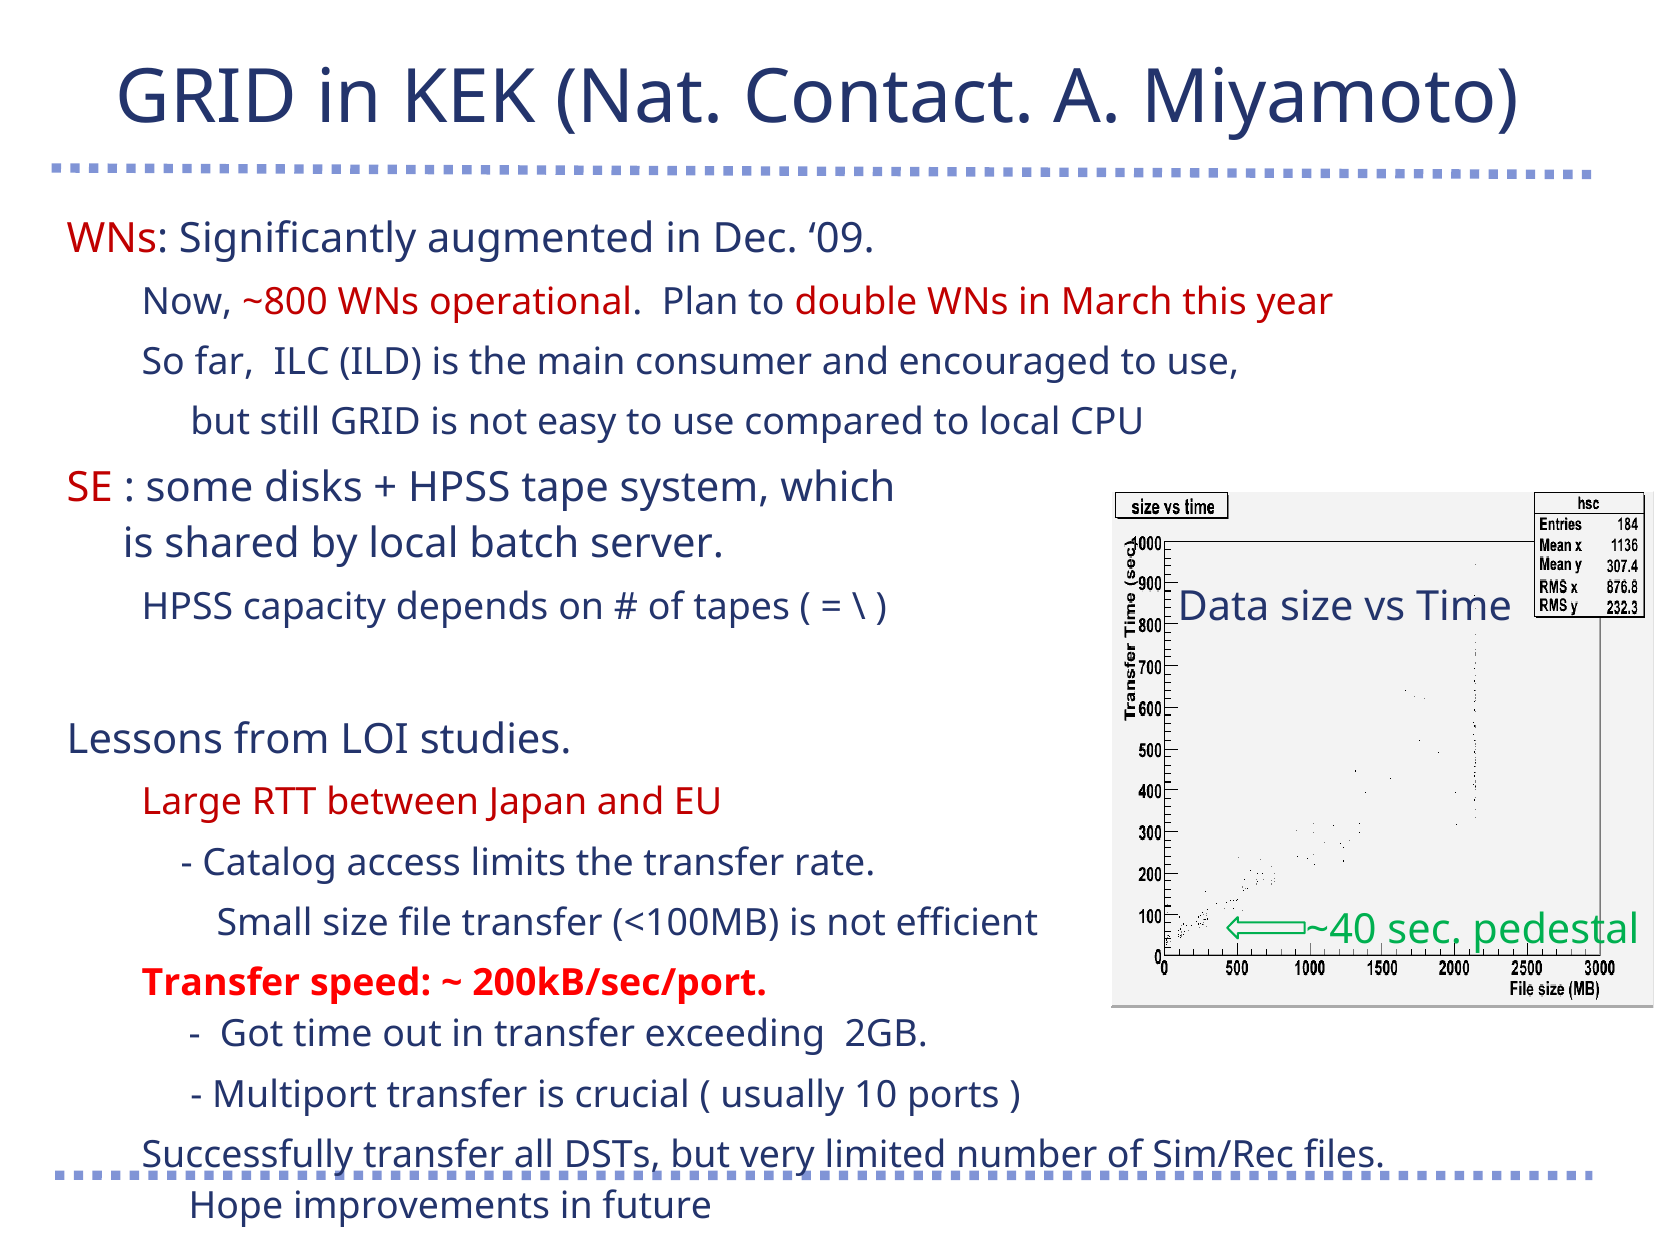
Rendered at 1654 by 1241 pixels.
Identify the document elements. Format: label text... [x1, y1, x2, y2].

title GRID in KEK (Nat. Contact. A. Miyamoto) [64, 35, 1572, 152]
picture [1110, 490, 1654, 1008]
text_box Data size vs Time [1162, 568, 1528, 640]
list WNs: Significantly augmented in Dec. ‘09. Now, ~800 WNs operational. Plan to double WNs in March this year So far, ILC (ILD) is the main consumer and encouraged to use, but still GRID is not easy to use compared to local CPU SE : some disks + HPSS tape system, which is shared by local batch server. HPSS capacity depends on # of tapes ( = \ ) Lessons from LOI studies. Large RTT between Japan and EU - Catalog access limits the transfer rate. Small size file transfer (<100MB) is not efficient Transfer speed: ~ 200kB/sec/port. - Got time out in transfer exceeding 2GB. - Multiport transfer is crucial ( usually 10 ports ) Successfully transfer all DSTs, but very limited number of Sim/Rec files. Hope improvements in future [51, 200, 1586, 1231]
text_box ~40 sec. pedestal [1290, 891, 1654, 964]
picture [1230, 922, 1290, 934]
